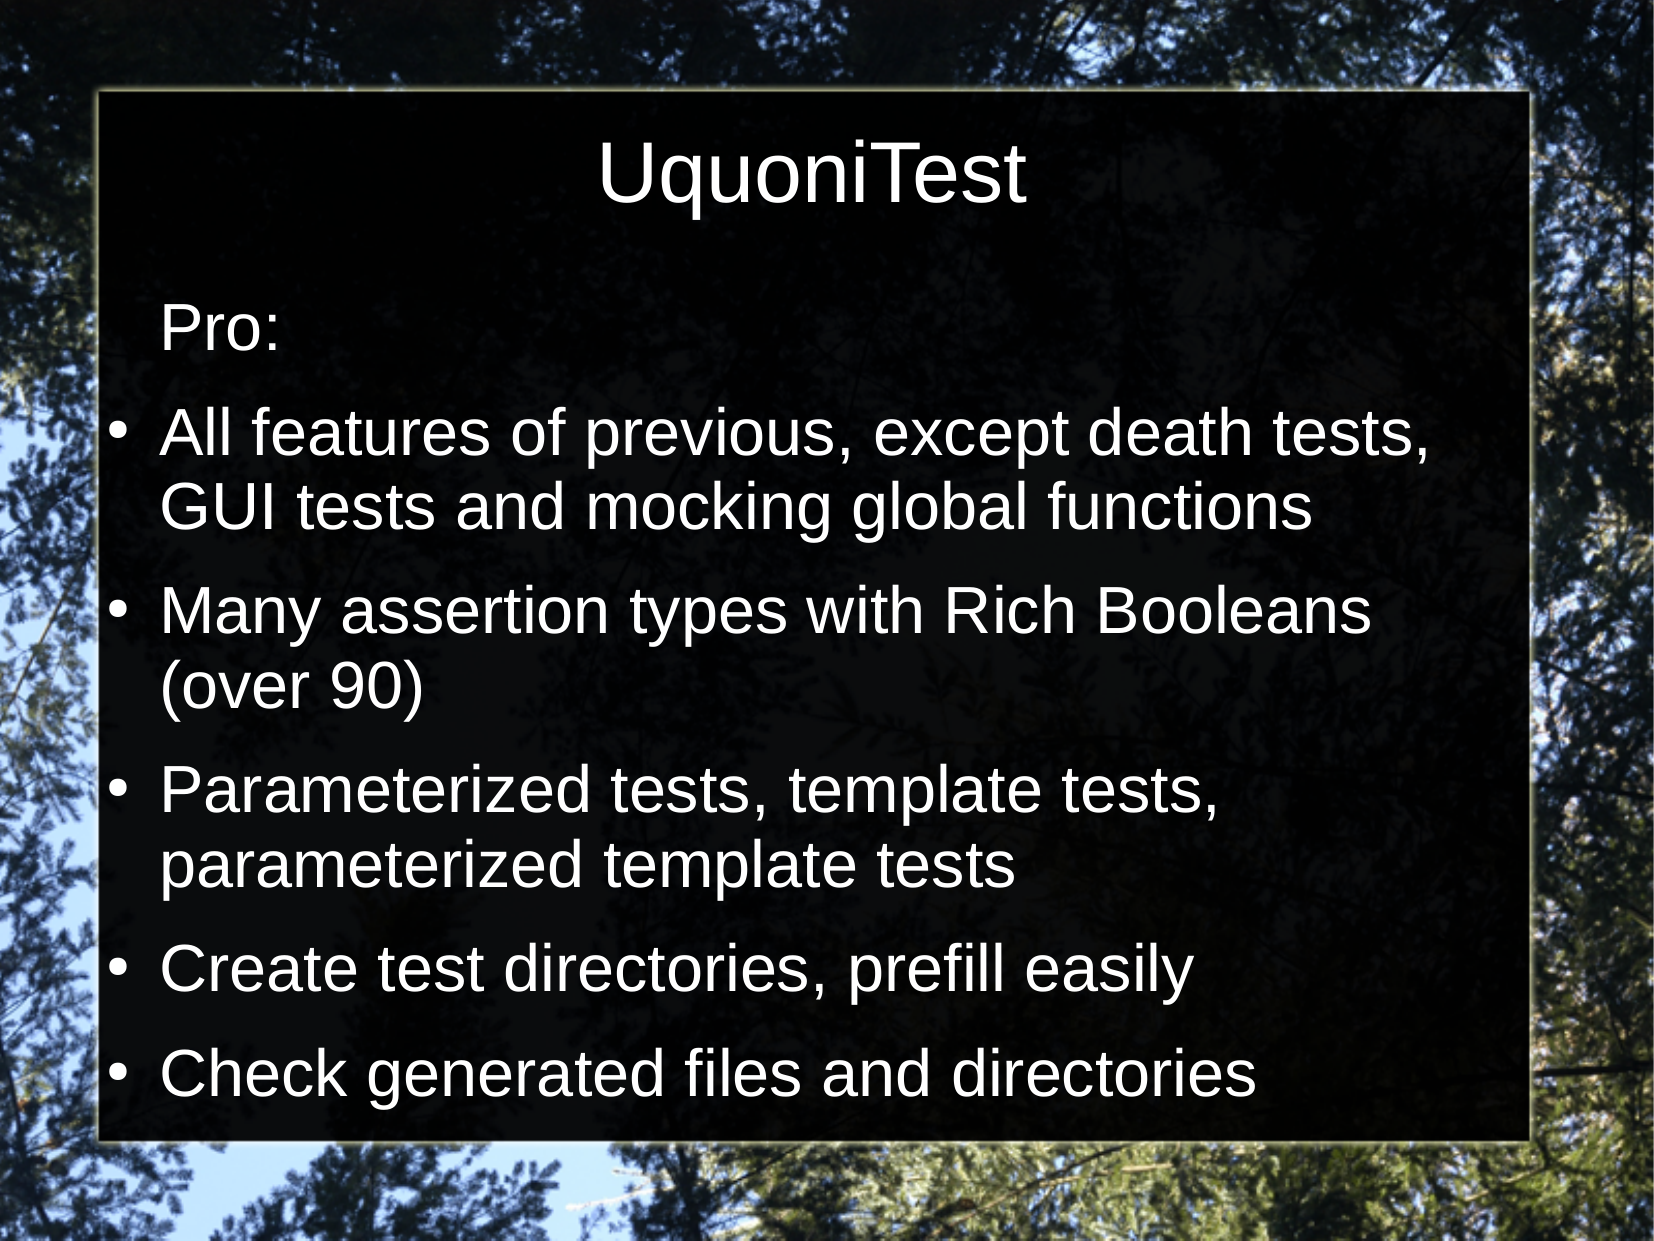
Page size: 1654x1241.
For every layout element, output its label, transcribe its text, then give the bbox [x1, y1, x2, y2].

list Pro: All features of previous, except death tests, GUI tests and mocking global functions Many assertion types with Rich Booleans (over 90) Parameterized tests, template tests, parameterized template tests Create test directories, prefill easily Check generated files and directories [88, 290, 1536, 1215]
title UquoniTest [88, 88, 1536, 257]
picture [0, 0, 1654, 1241]
